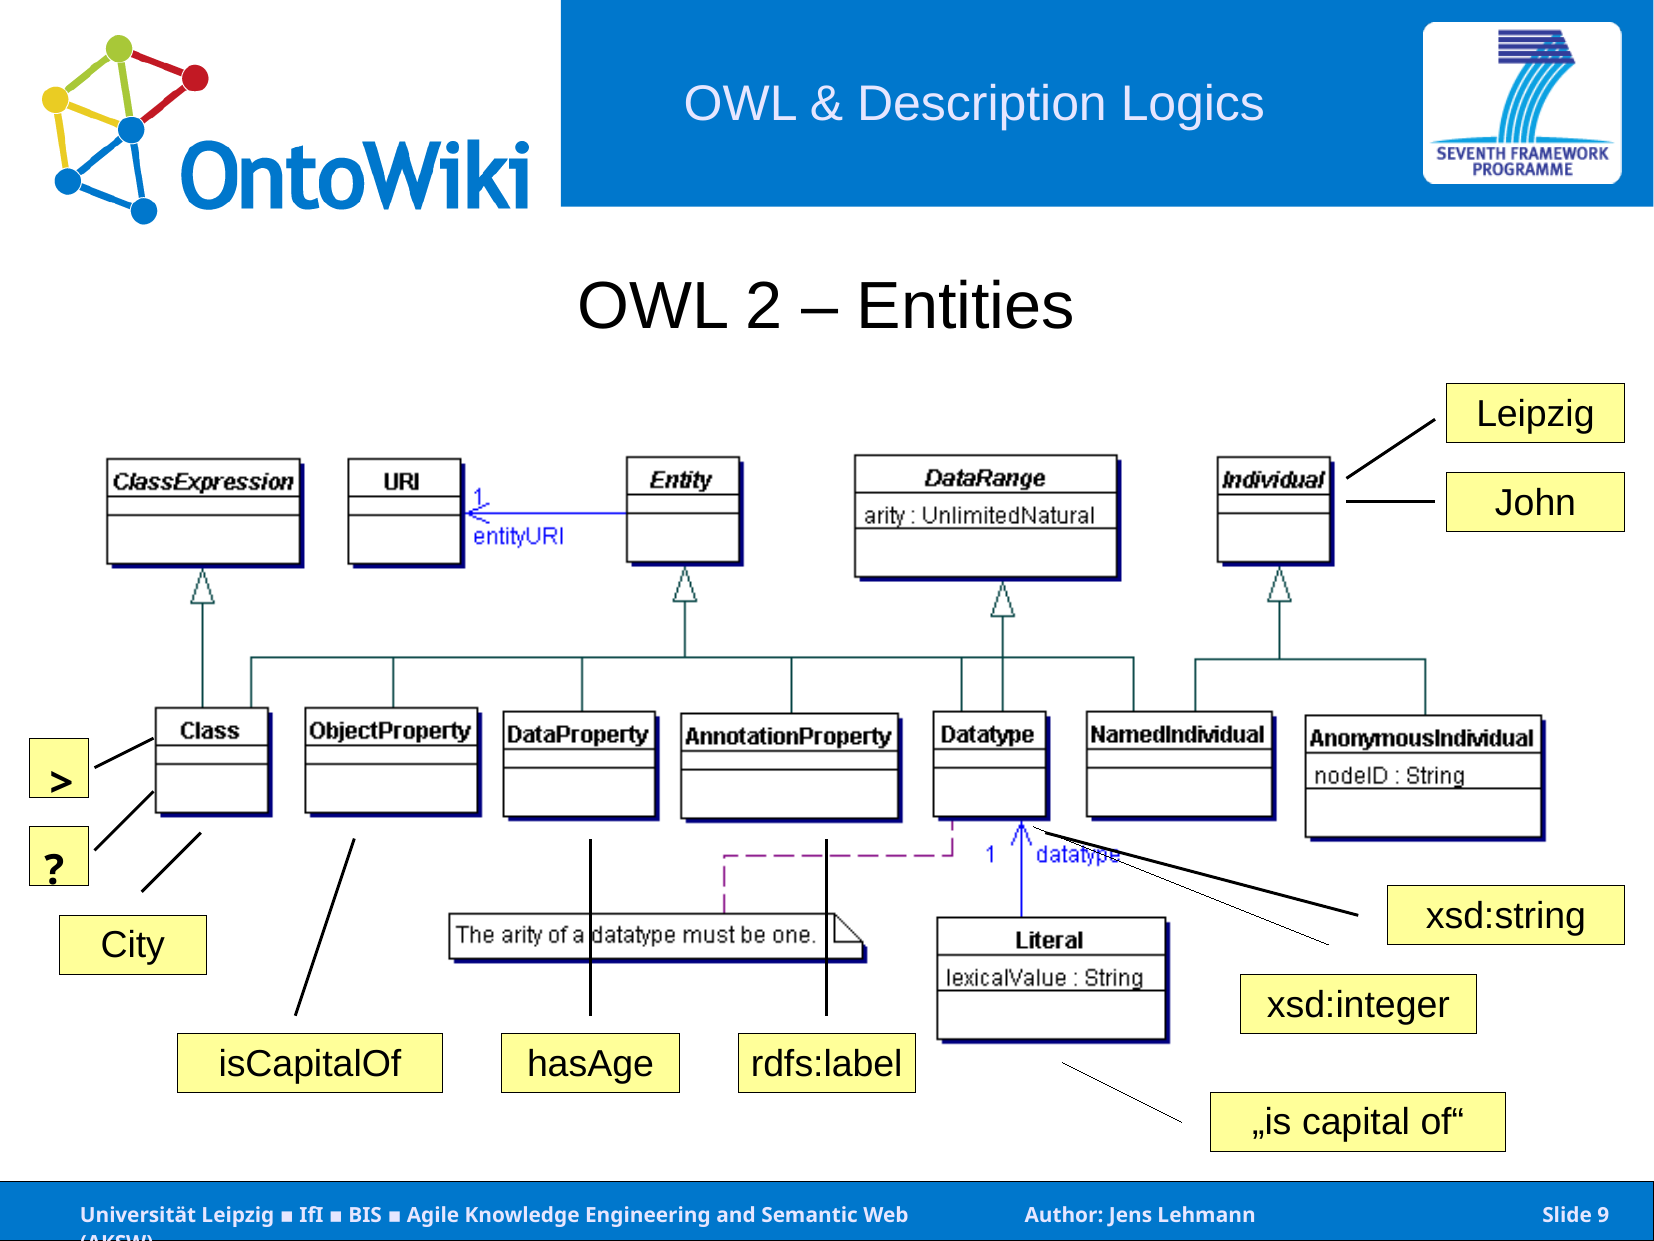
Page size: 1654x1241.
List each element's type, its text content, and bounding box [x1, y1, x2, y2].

title OWL 2 – Entities [82, 243, 1571, 368]
text_box [29, 738, 89, 745]
text_box isCapitalOf [177, 1033, 443, 1093]
text_box „is capital of“ [1210, 1092, 1506, 1152]
text_box xsd:string [1387, 885, 1625, 945]
picture [88, 436, 1565, 1063]
picture [1423, 22, 1622, 184]
text_box xsd:integer [1240, 974, 1477, 1034]
picture [41, 34, 532, 231]
text_box rdfs:label [738, 1033, 916, 1093]
text_box [29, 826, 89, 832]
text_box ? [29, 832, 96, 920]
text_box City [59, 915, 207, 975]
text_box > [28, 745, 95, 833]
text_box John [1446, 472, 1625, 532]
text_box hasAge [501, 1033, 680, 1093]
text_box Leipzig [1446, 383, 1625, 443]
